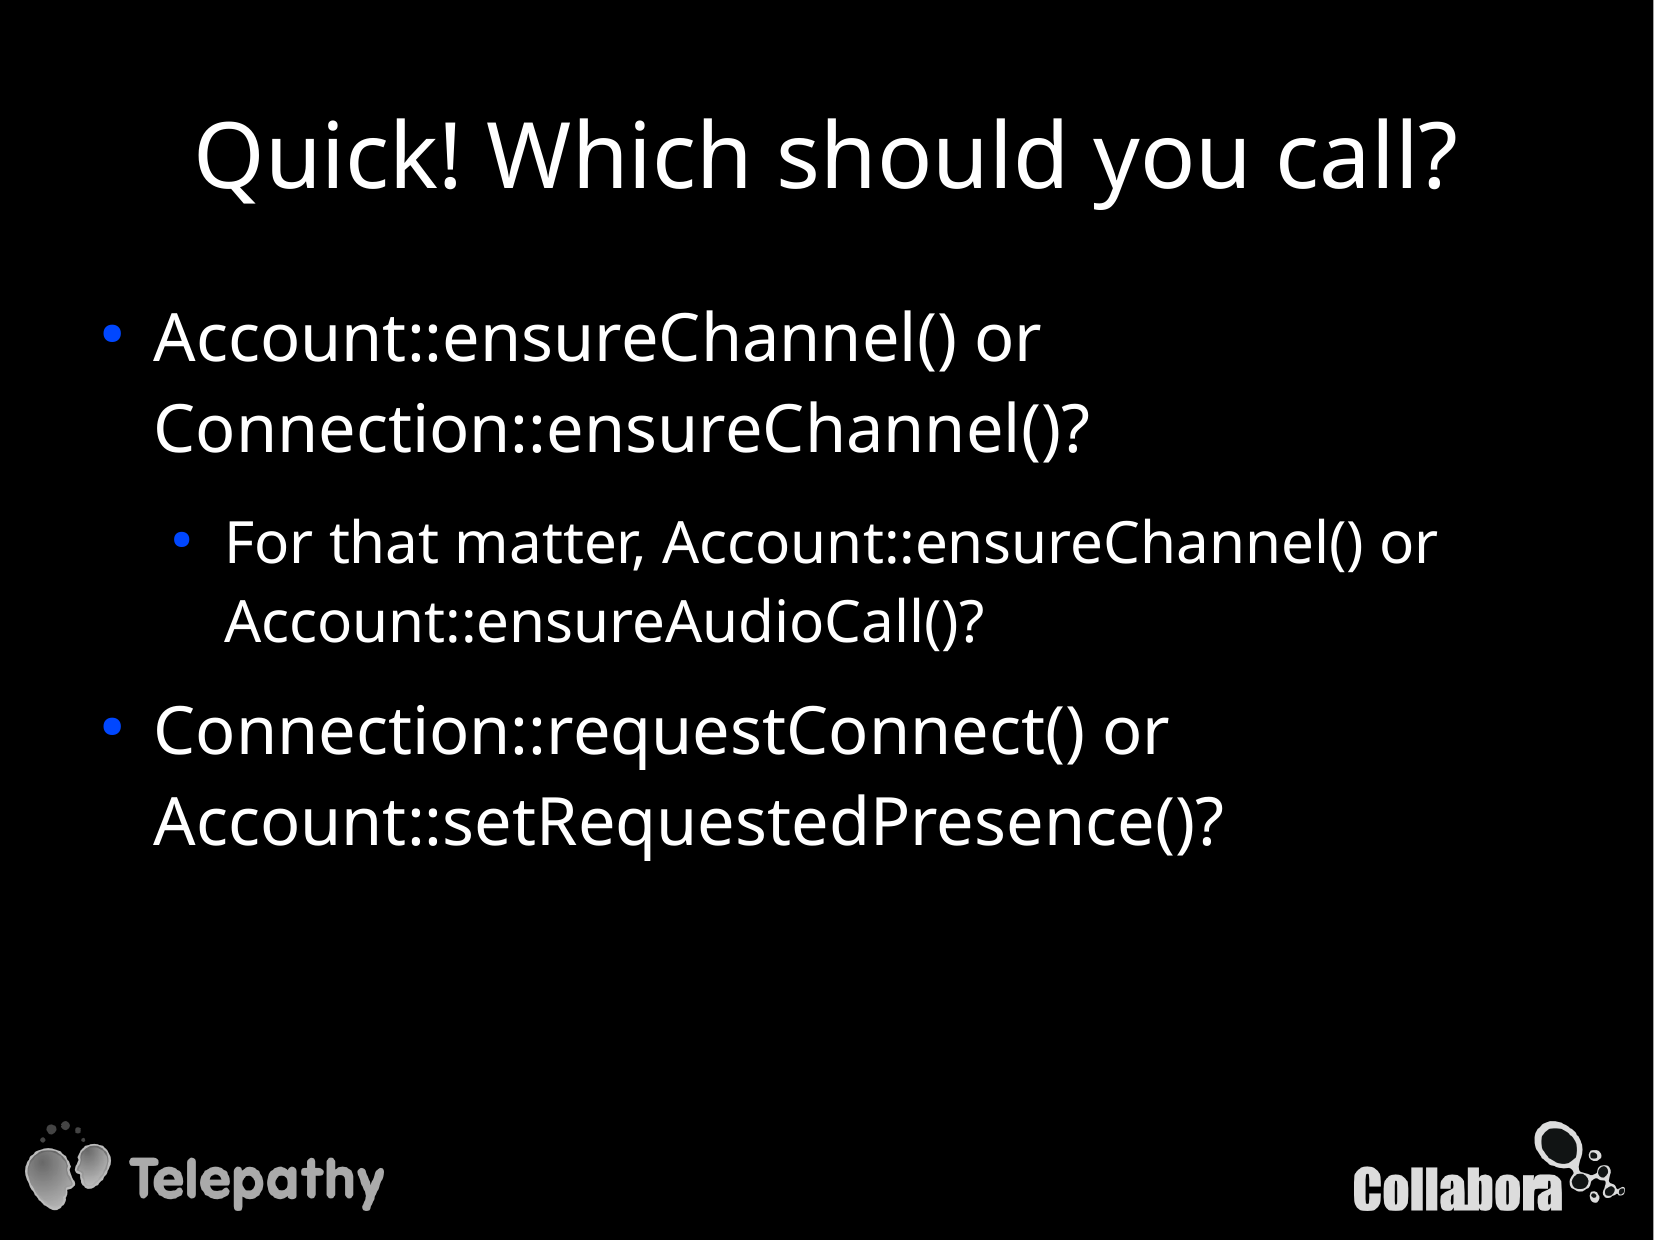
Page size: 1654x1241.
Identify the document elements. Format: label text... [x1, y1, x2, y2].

title Quick! Which should you call? [82, 49, 1571, 257]
picture [25, 1121, 384, 1211]
list Account::ensureChannel() or Connection::ensureChannel()? For that matter, Account::ensureChannel() or Account::ensureAudioCall()? Connection::requestConnect() or Account::setRequestedPresence()? [82, 290, 1571, 1109]
picture [1354, 1121, 1625, 1211]
